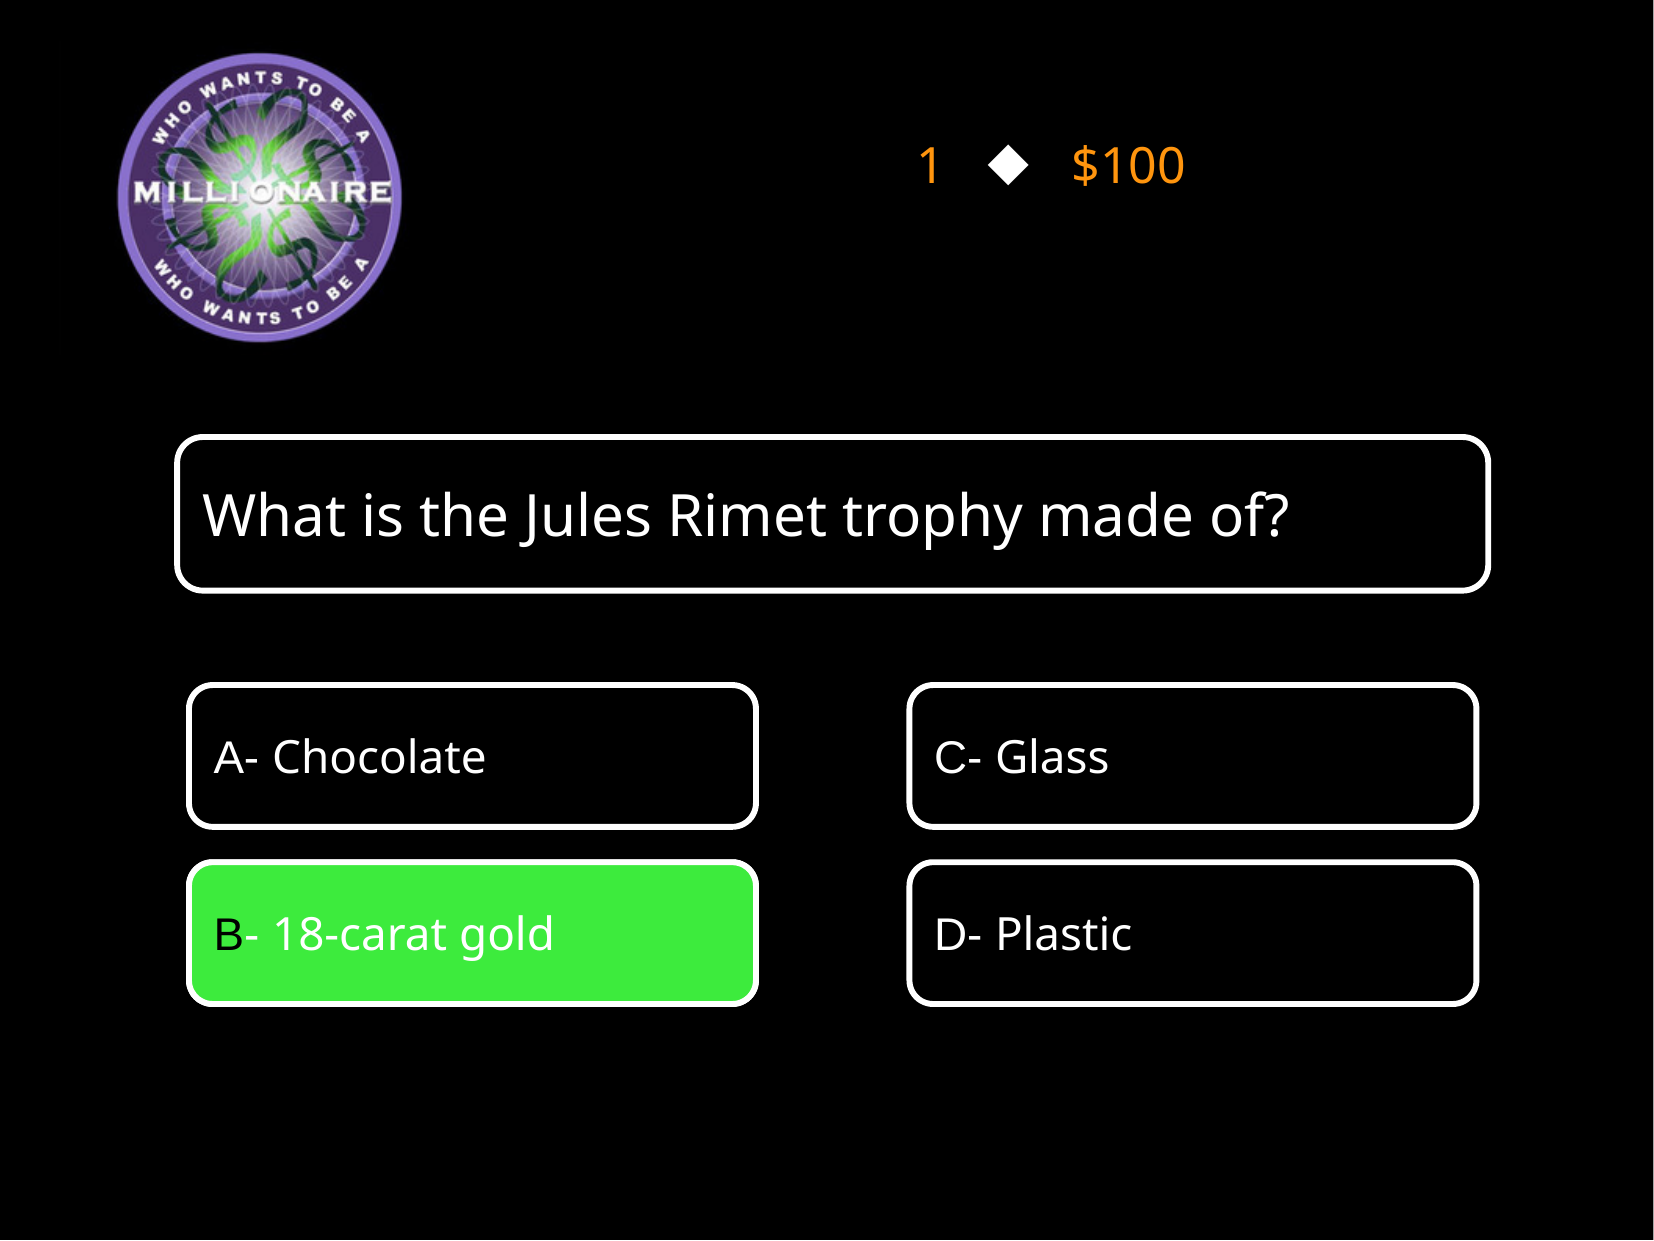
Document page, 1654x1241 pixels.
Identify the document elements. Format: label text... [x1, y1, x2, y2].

picture [59, 41, 477, 355]
text_box What is the Jules Rimet trophy made of? [177, 437, 1489, 591]
text_box C- Glass [909, 685, 1477, 827]
text_box D- Plastic [909, 862, 1477, 1004]
text_box B- 18-carat gold [188, 862, 756, 1004]
text_box A- Chocolate [188, 685, 756, 827]
text_box 1  $100 [774, 129, 1458, 237]
